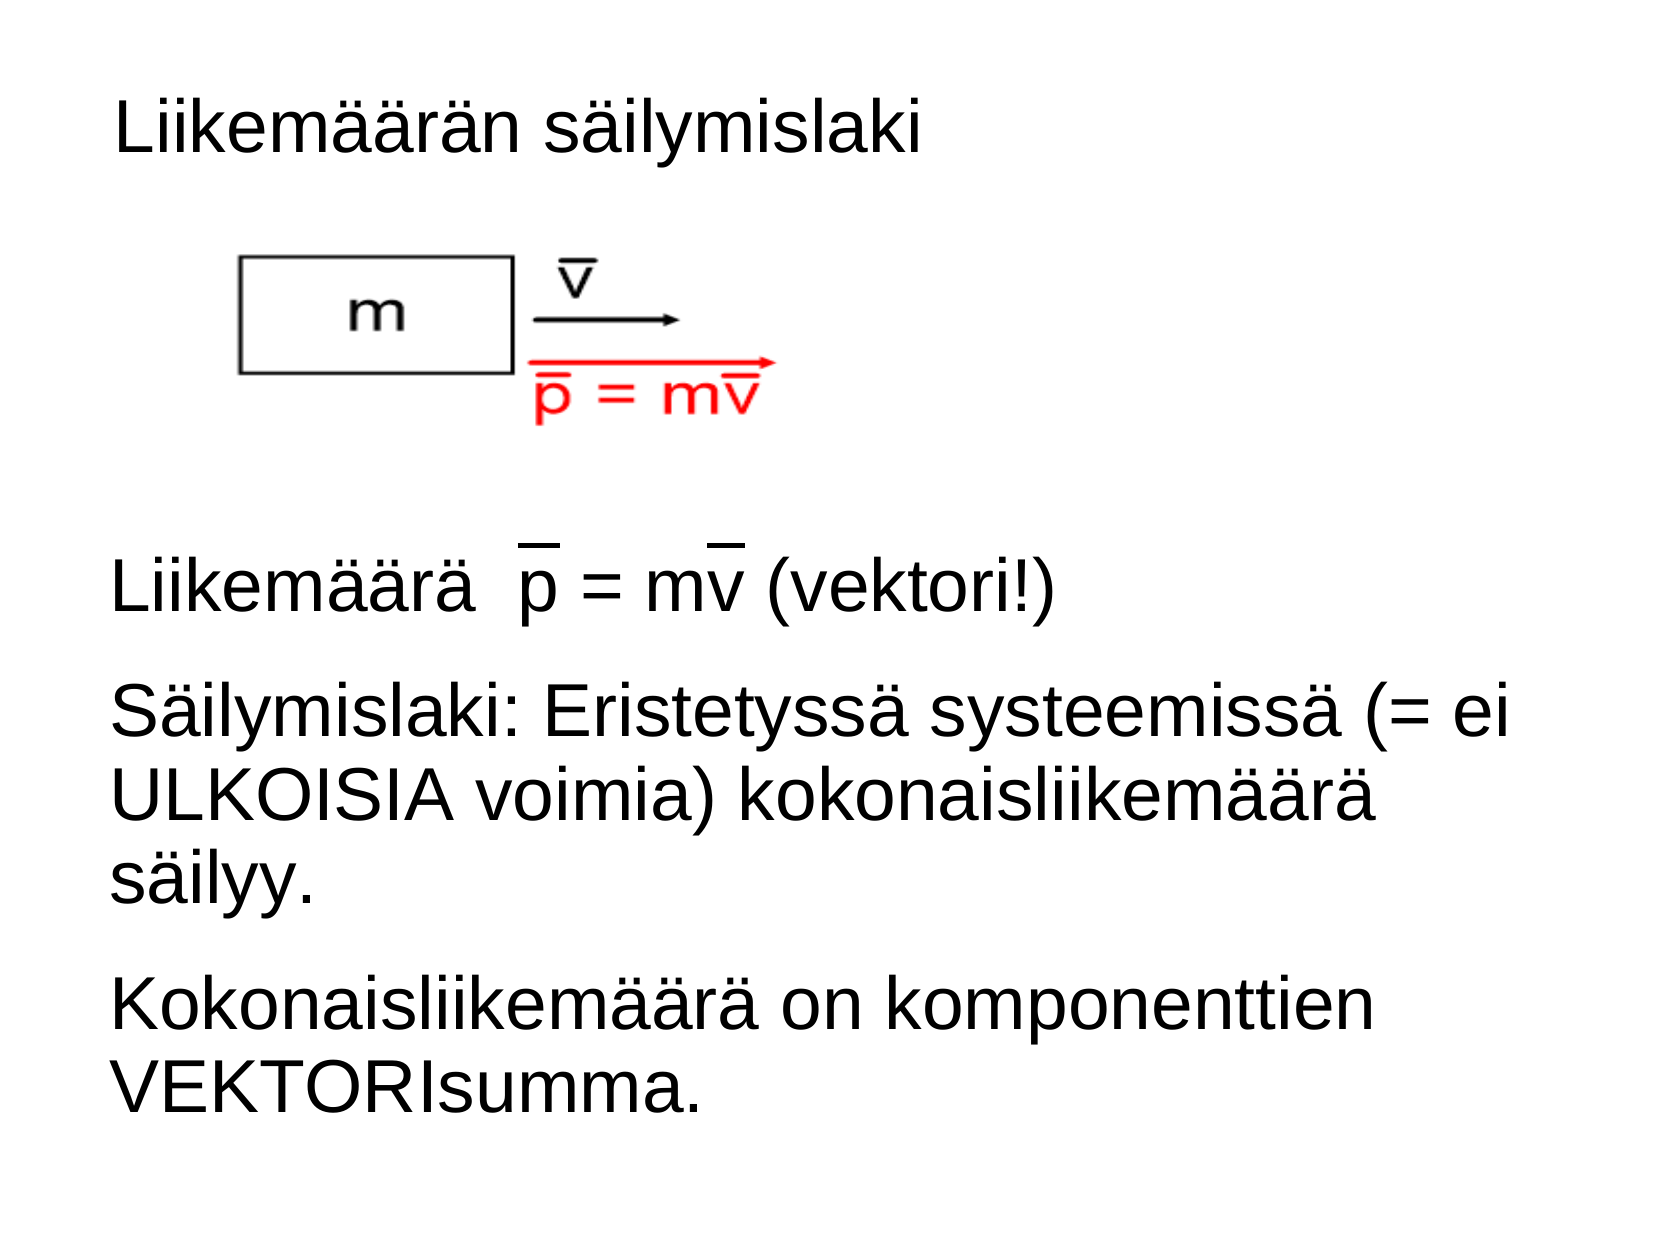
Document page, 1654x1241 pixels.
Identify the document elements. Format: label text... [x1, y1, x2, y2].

text_box Liikemäärä p = mv (vektori!) Säilymislaki: Eristetyssä systeemissä (= ei ULKOISIA voimia) kokonaisliikemäärä säilyy. Kokonaisliikemäärä on komponenttien VEKTORIsumma. [94, 531, 1592, 1042]
picture [129, 188, 889, 470]
text_box [165, 1027, 1464, 1210]
text_box Liikemäärän säilymislaki [98, 73, 1359, 202]
